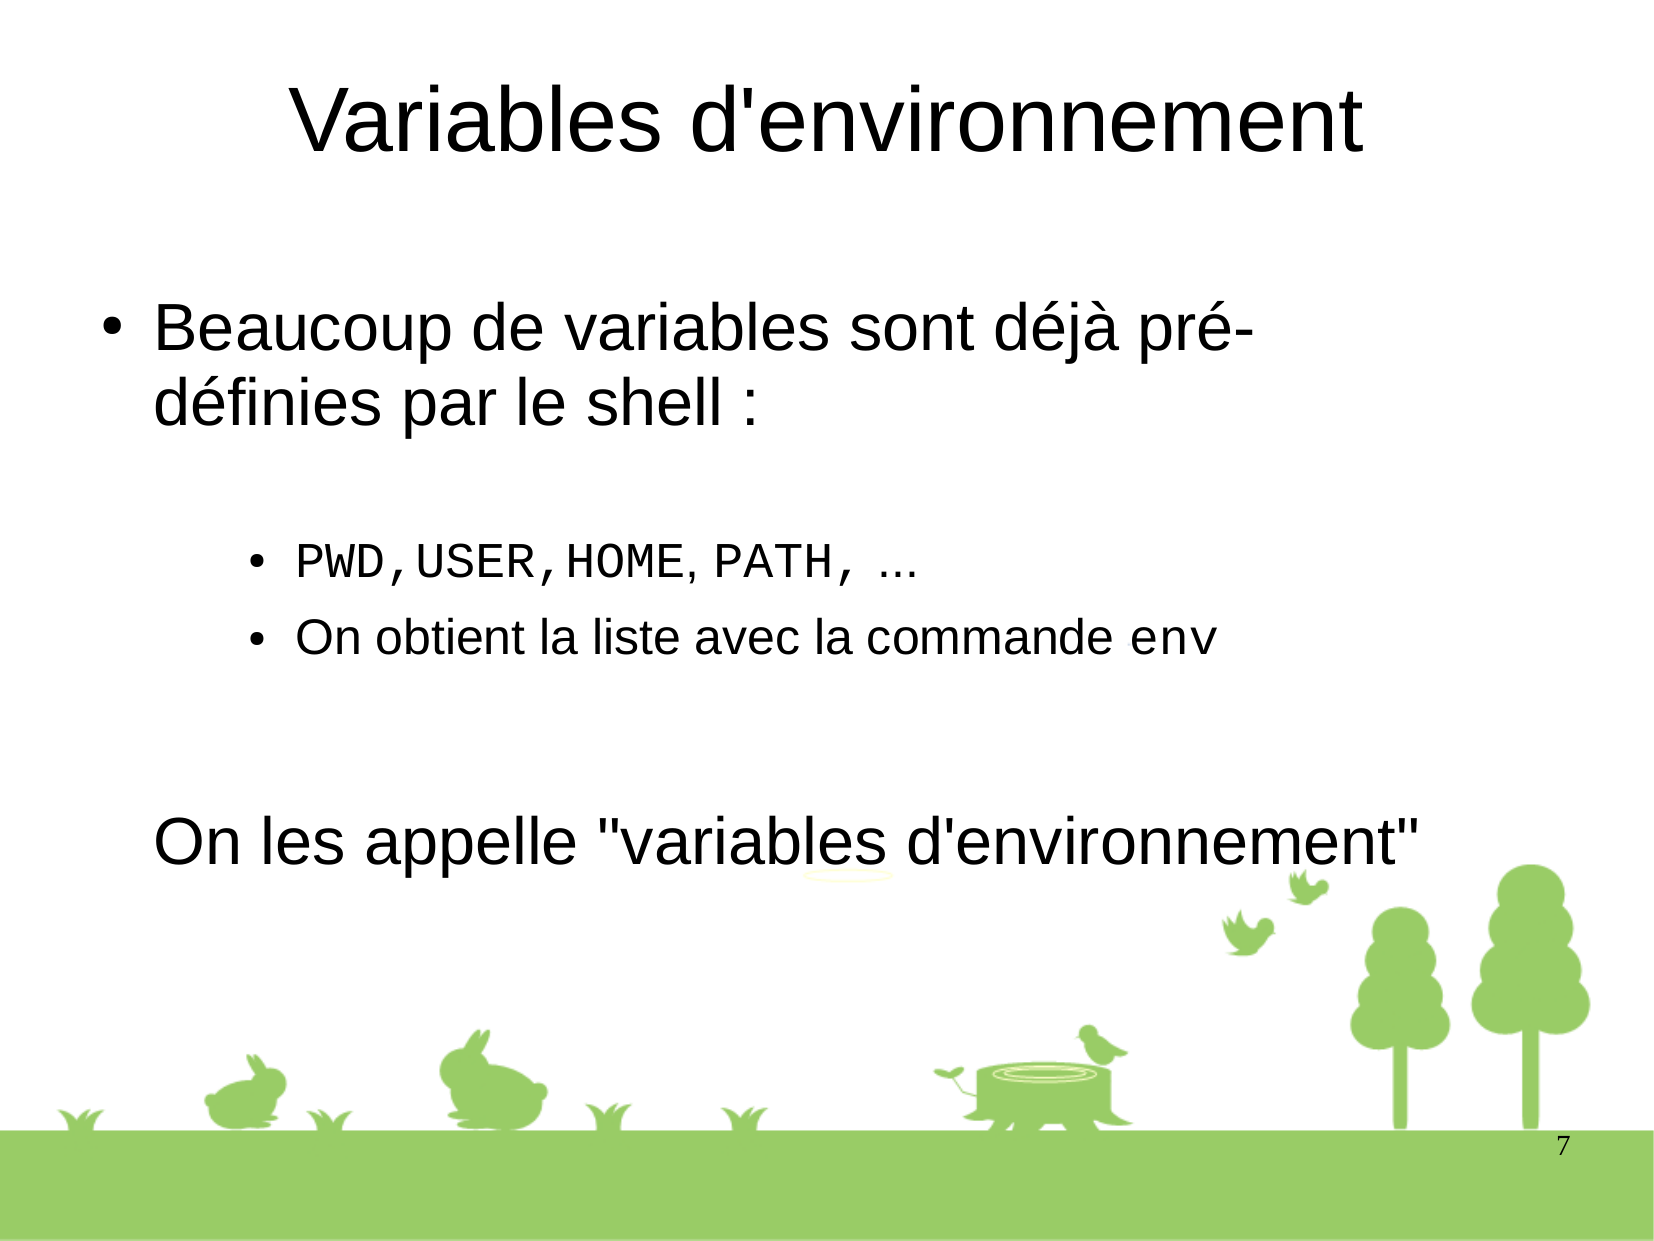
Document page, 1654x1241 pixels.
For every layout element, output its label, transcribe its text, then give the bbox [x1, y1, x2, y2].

list Beaucoup de variables sont déjà pré-définies par le shell : PWD,USER,HOME, PATH, ... On obtient la liste avec la commande env On les appelle "variables d'environnement" [82, 290, 1571, 1010]
title Variables d'environnement [82, 49, 1571, 189]
picture [0, 0, 1654, 1241]
